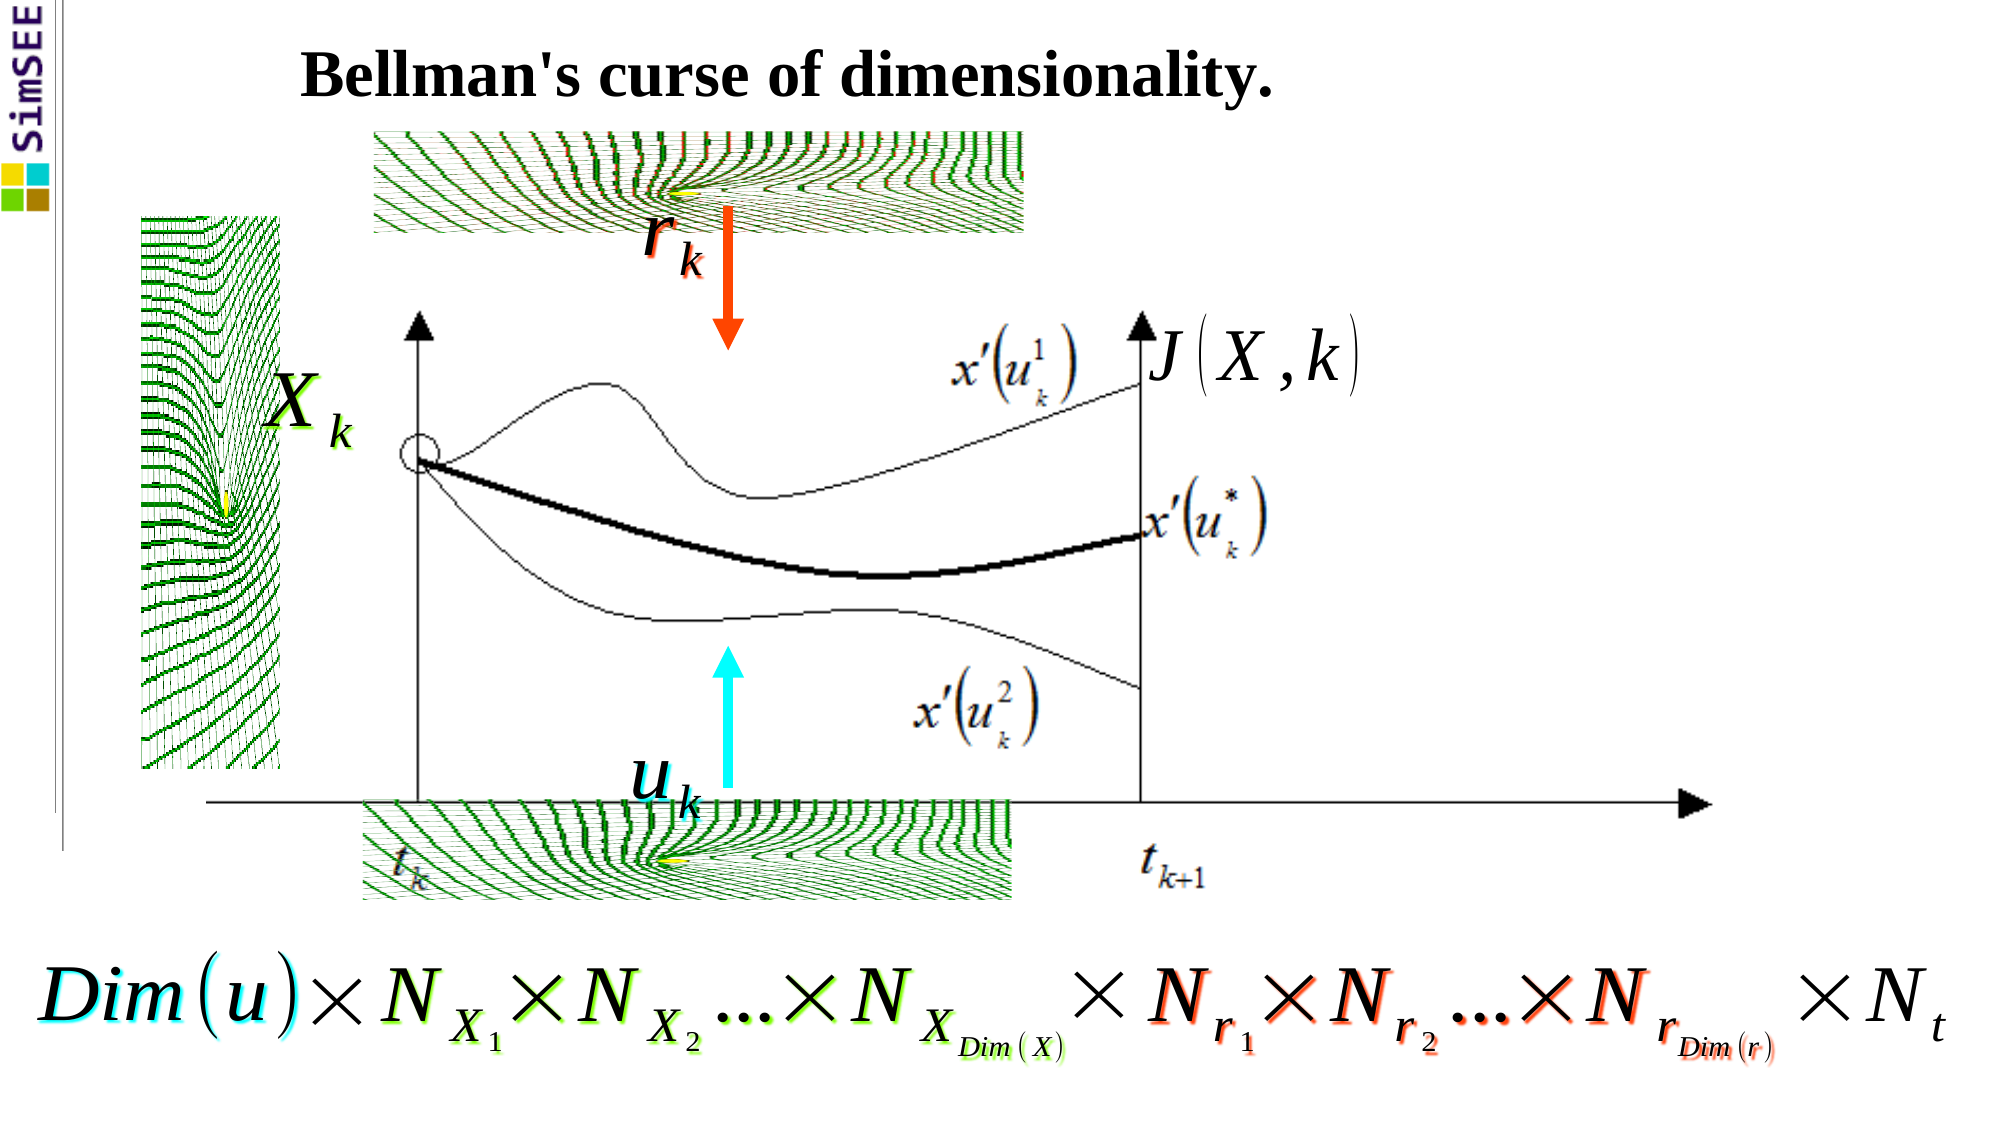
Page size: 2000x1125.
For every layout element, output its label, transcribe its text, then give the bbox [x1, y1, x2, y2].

title Bellman's curse of dimensionality. [158, 22, 1418, 118]
chart [608, 728, 723, 830]
picture [141, 216, 1793, 916]
chart [237, 356, 375, 458]
picture [373, 131, 1024, 233]
chart [1145, 309, 1363, 401]
chart [11, 944, 1972, 1063]
picture [0, 162, 51, 213]
picture [0, 5, 52, 154]
chart [620, 185, 729, 287]
